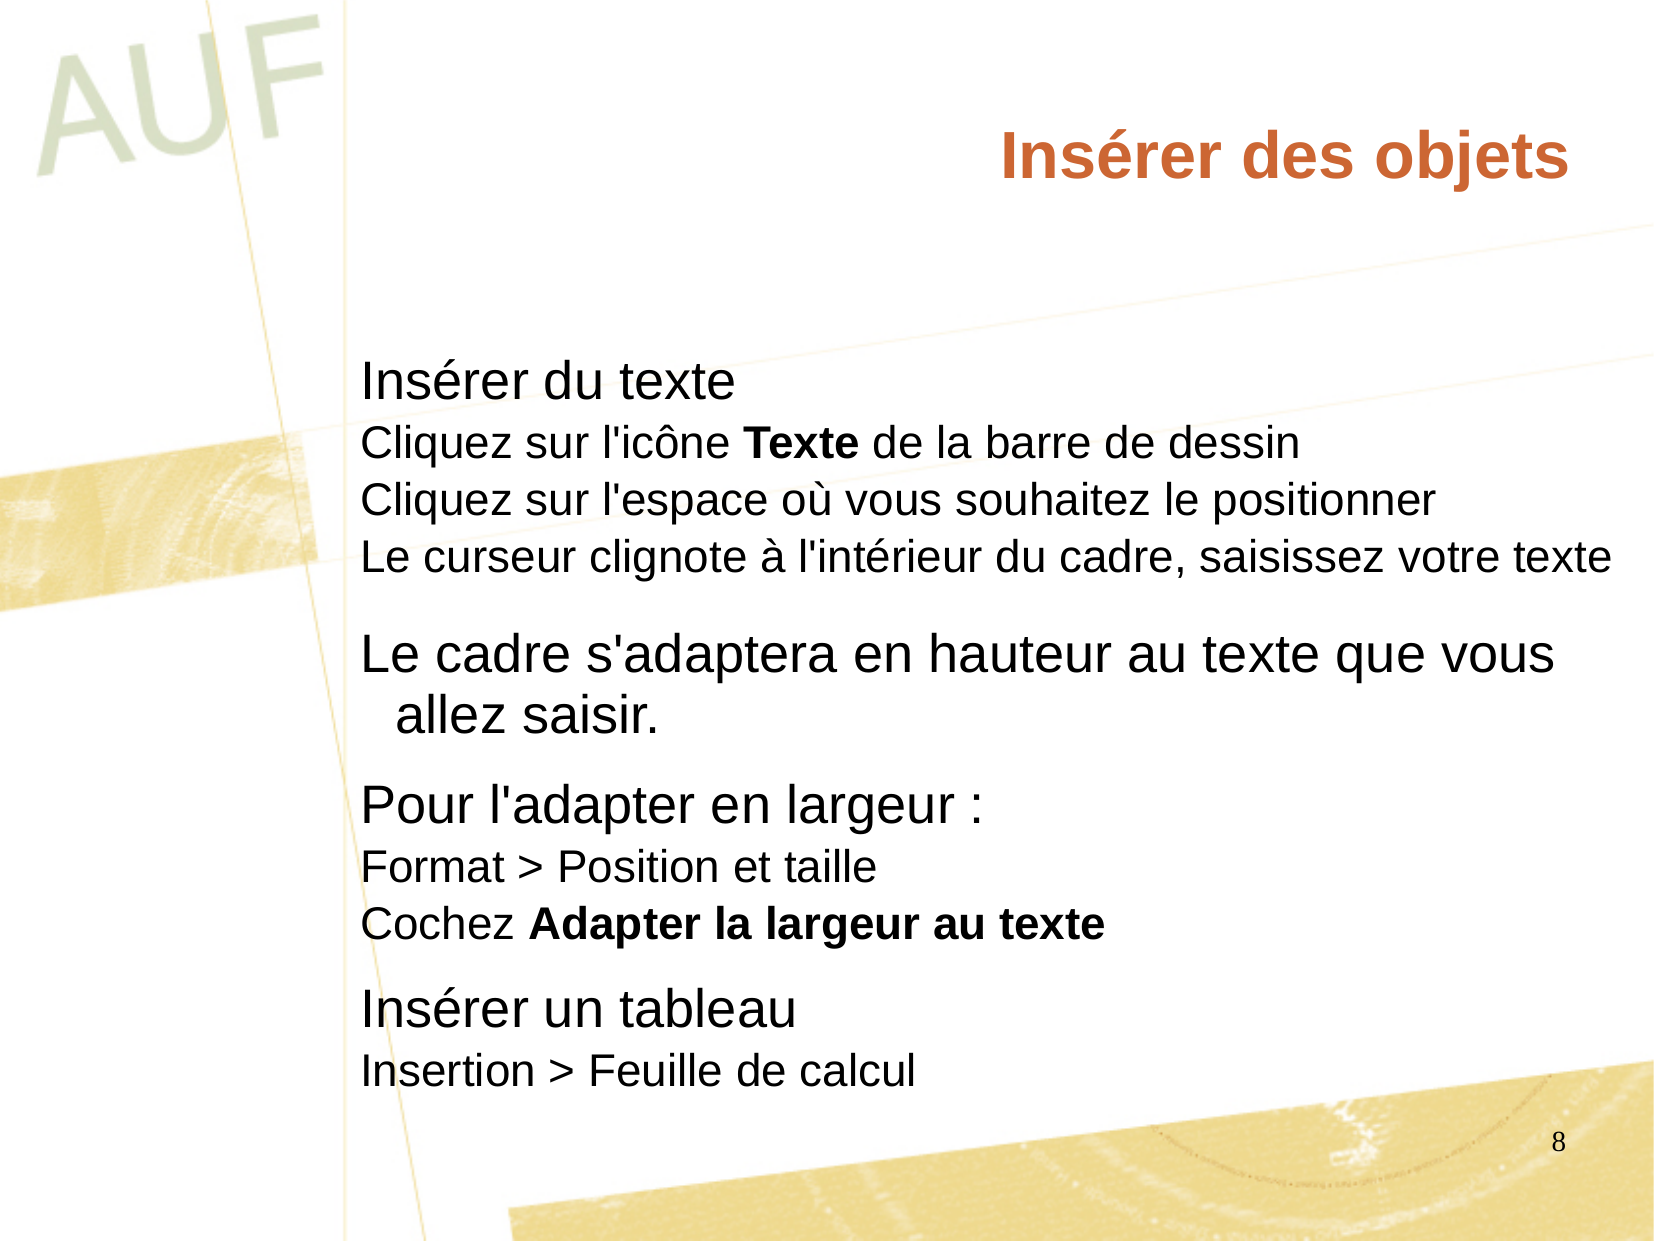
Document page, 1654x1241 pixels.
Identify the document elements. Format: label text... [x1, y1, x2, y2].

picture [0, 0, 1654, 1241]
title Insérer des objets [324, 59, 1571, 252]
subtitle Insérer du texte Cliquez sur l'icône Texte de la barre de dessin Cliquez sur l'espace où vous souhaitez le positionner Le curseur clignote à l'intérieur du cadre, saisissez votre texte Le cadre s'adaptera en hauteur au texte que vous allez saisir. Pour l'adapter en largeur : Format > Position et taille Cochez Adapter la largeur au texte Insérer un tableau Insertion > Feuille de calcul [324, 324, 1625, 1123]
